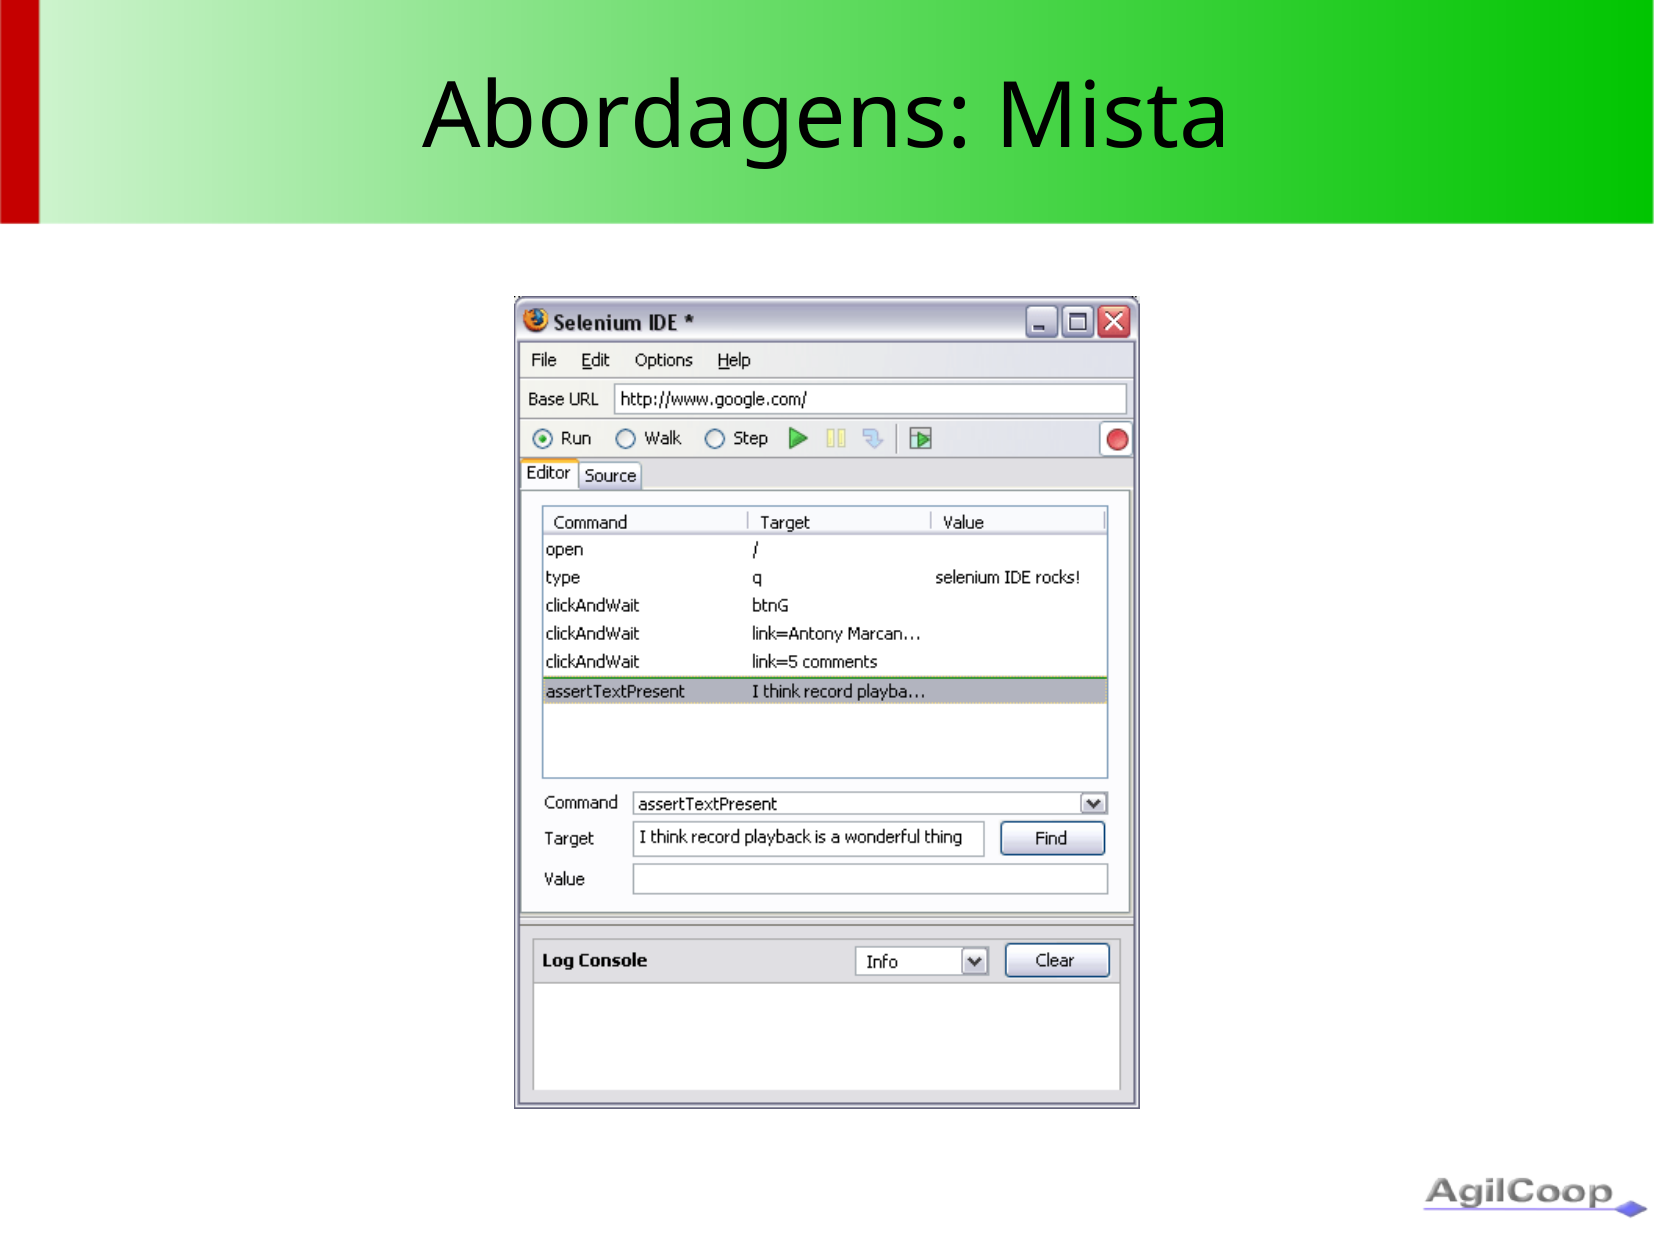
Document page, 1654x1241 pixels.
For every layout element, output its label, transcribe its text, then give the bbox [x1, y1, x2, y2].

title Abordagens: Mista [82, 8, 1571, 216]
picture [0, 0, 1654, 1241]
